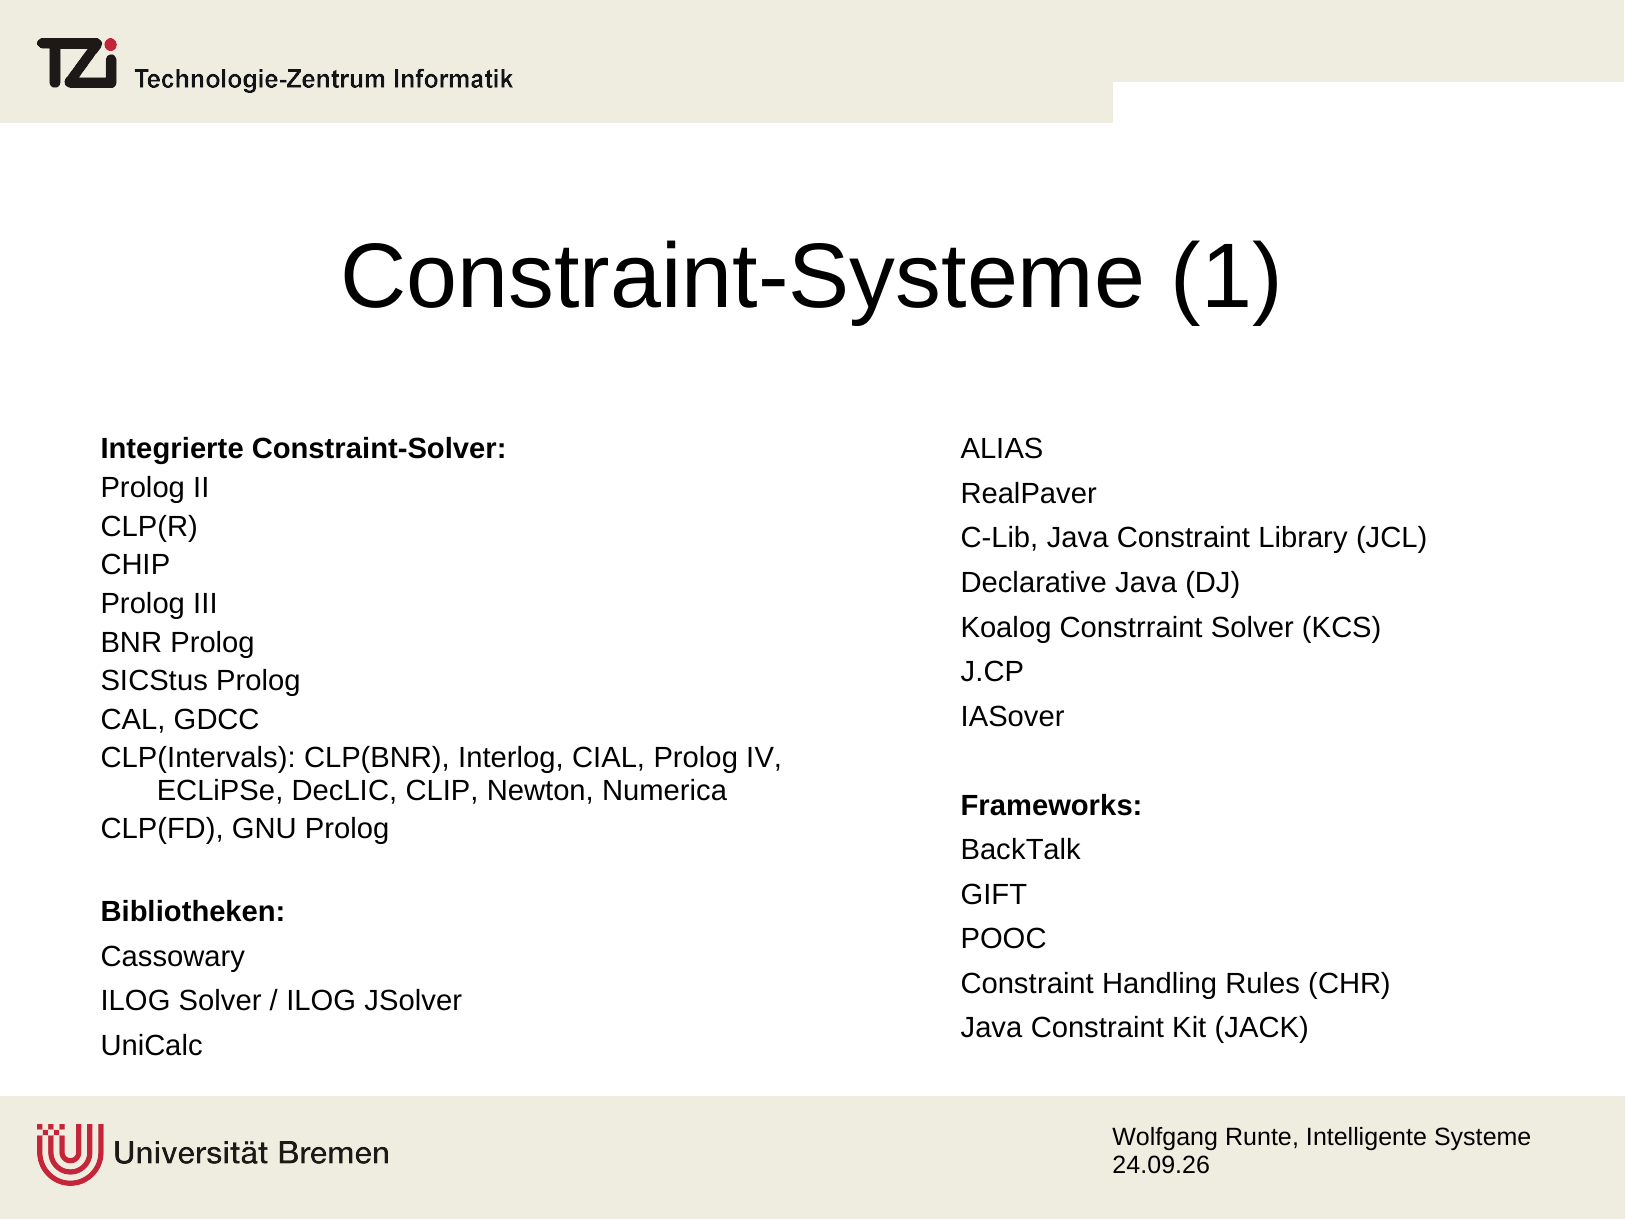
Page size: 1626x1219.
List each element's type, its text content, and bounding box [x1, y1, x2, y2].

list ALIAS RealPaver C-Lib, Java Constraint Library (JCL) Declarative Java (DJ) Koalog Constrraint Solver (KCS) J.CP IASover Frameworks: BackTalk GIFT POOC Constraint Handling Rules (CHR) Java Constraint Kit (JACK) [960, 433, 1550, 1066]
title Constraint-Systeme (1) [112, 162, 1513, 393]
picture [37, 38, 513, 93]
list Integrierte Constraint-Solver: Prolog II CLP(R) CHIP Prolog III BNR Prolog SICStus Prolog CAL, GDCC CLP(Intervals): CLP(BNR), Interlog, CIAL, Prolog IV, ECLiPSe, DecLIC, CLIP, Newton, Numerica CLP(FD), GNU Prolog Bibliotheken: Cassowary ILOG Solver / ILOG JSolver UniCalc [100, 433, 852, 1070]
picture [37, 1124, 388, 1186]
